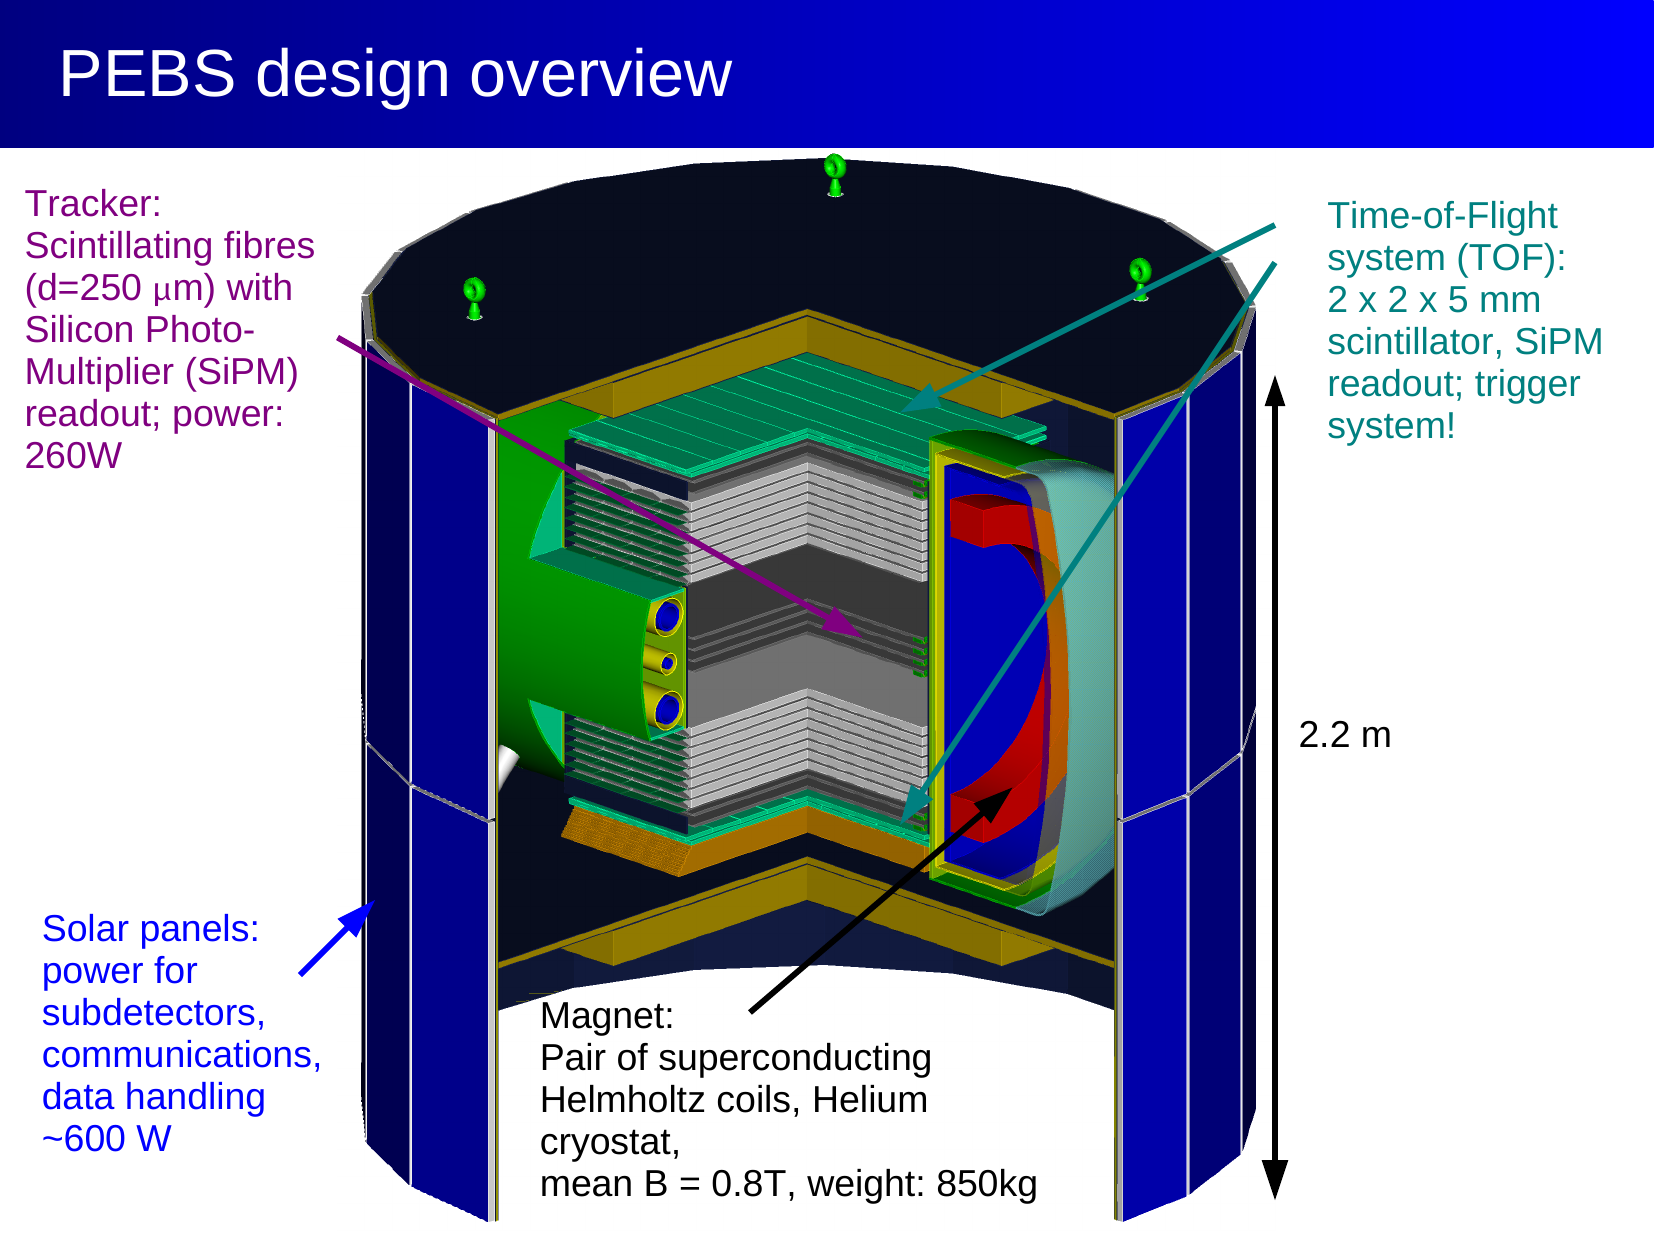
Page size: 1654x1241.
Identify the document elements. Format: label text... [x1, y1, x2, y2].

picture [337, 149, 1276, 1231]
text_box Tracker: Scintillating fibres (d=250 m) with Silicon Photo-Multiplier (SiPM) readout; power: 260W [9, 174, 338, 563]
picture [338, 921, 343, 931]
text_box Time-of-Flight system (TOF): 2 x 2 x 5 mm scintillator, SiPM readout; trigger system! [1312, 187, 1621, 482]
text_box Solar panels: power for subdetectors, communications, data handling ~600 W [27, 900, 338, 1194]
text_box Magnet: Pair of superconducting Helmholtz coils, Helium cryostat, mean B = 0.8T, weight: 850kg [525, 987, 1088, 1235]
text_box 2.2 m [1283, 706, 1408, 764]
title PEBS design overview [0, 0, 1654, 148]
